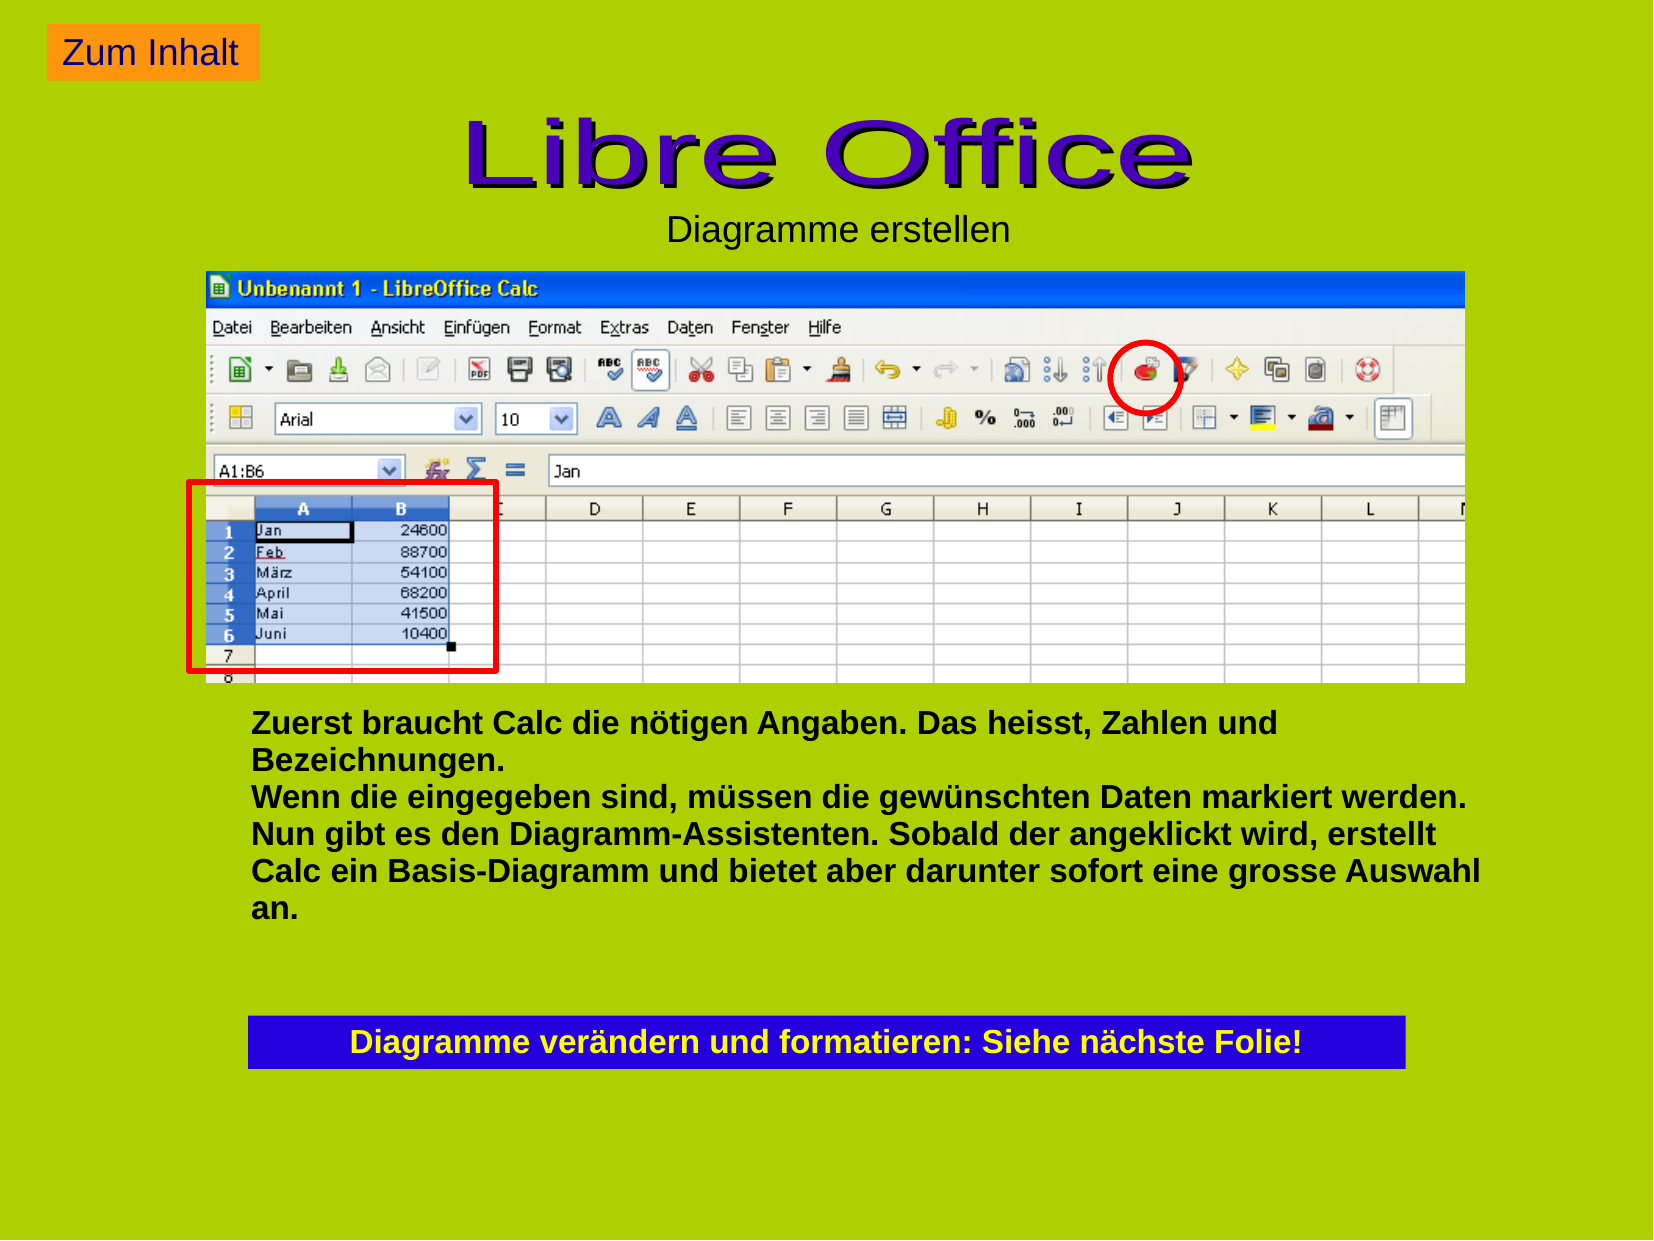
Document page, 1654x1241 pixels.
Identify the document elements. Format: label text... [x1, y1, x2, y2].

picture [206, 485, 493, 668]
text_box Zum Inhalt [47, 23, 260, 81]
text_box Zuerst braucht Calc die nötigen Angaben. Das heisst, Zahlen und Bezeichnungen. Wenn die eingegeben sind, müssen die gewünschten Daten markiert werden. Nun gibt es den Diagramm-Assistenten. Sobald der angeklickt wird, erstellt Calc ein Basis-Diagramm und bietet aber darunter sofort eine grosse Auswahl an. [236, 697, 1524, 981]
text_box Diagramme erstellen [437, 201, 1241, 259]
title Libre Office [82, 49, 1571, 257]
text_box Diagramme verändern und formatieren: Siehe nächste Folie! [248, 1015, 1406, 1069]
picture [206, 271, 1465, 683]
